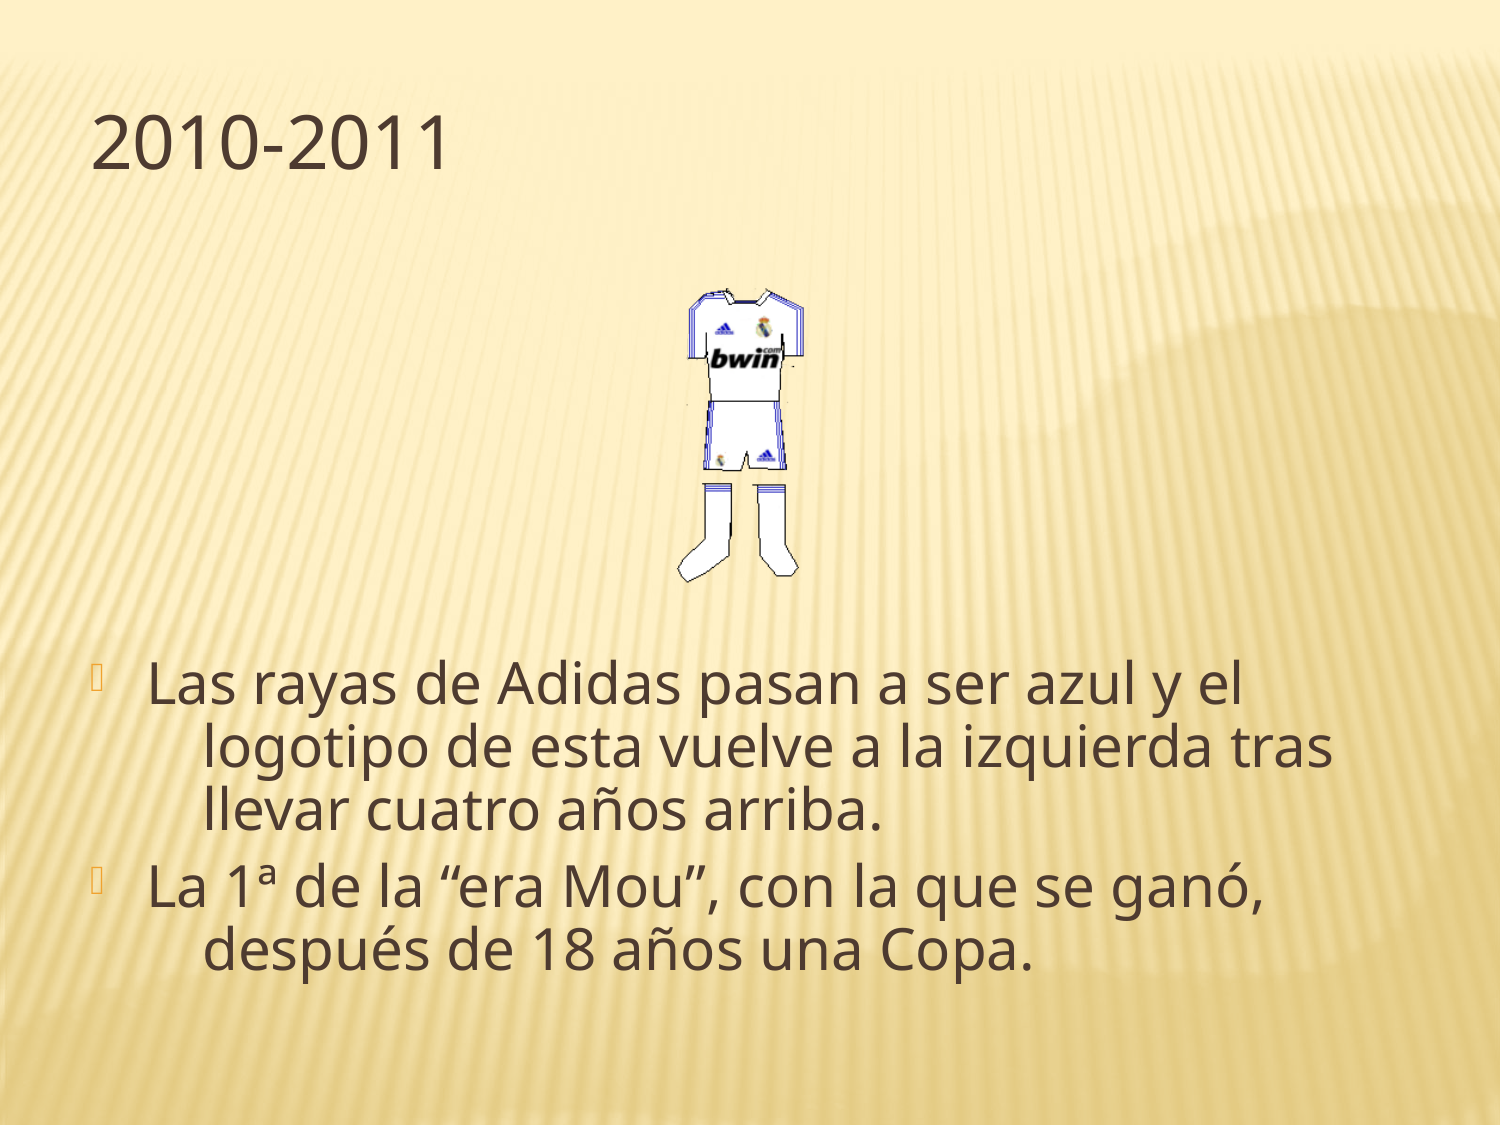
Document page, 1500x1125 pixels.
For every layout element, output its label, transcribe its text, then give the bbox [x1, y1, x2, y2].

list Las rayas de Adidas pasan a ser azul y el logotipo de esta vuelve a la izquierda tras llevar cuatro años arriba. La 1ª de la “era Mou”, con la que se ganó, después de 18 años una Copa. [75, 646, 1426, 1006]
picture [652, 262, 848, 622]
title 2010-2011 [75, 45, 1426, 234]
